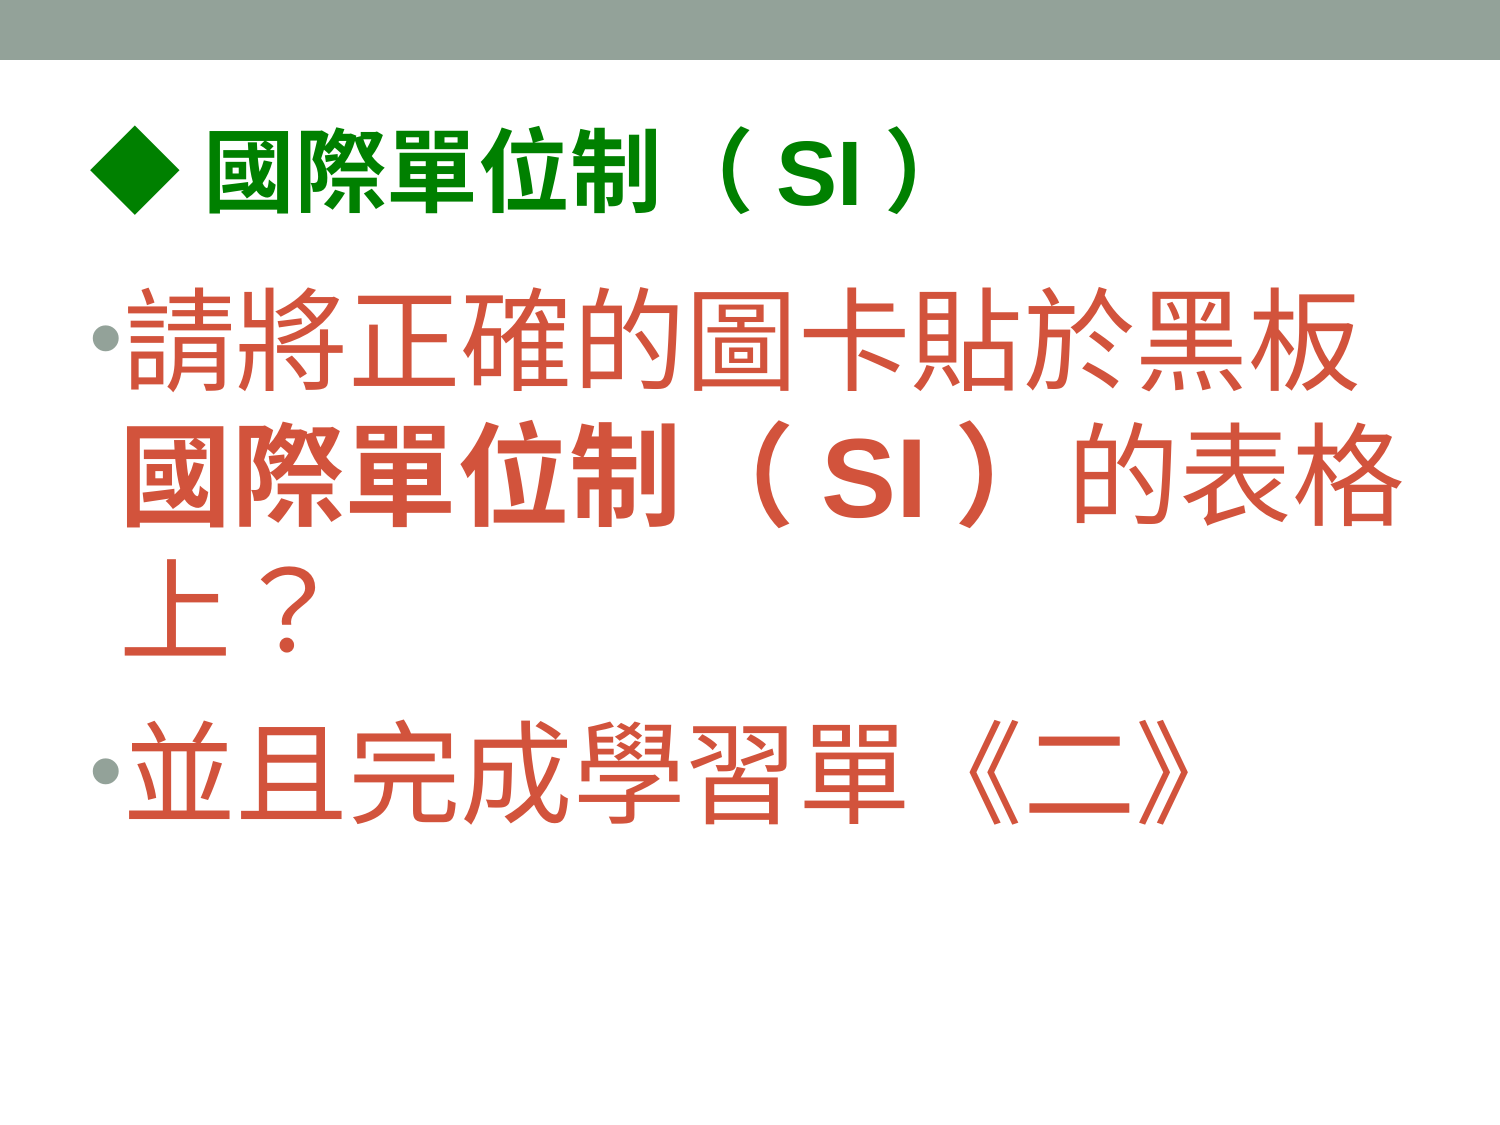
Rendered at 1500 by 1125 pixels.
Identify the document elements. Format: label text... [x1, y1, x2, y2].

list 請將正確的圖卡貼於黑板國際單位制（SI）的表格上？ 並且完成學習單《二》 [75, 262, 1426, 1063]
title ◆國際單位制（SI） [75, 87, 1426, 250]
